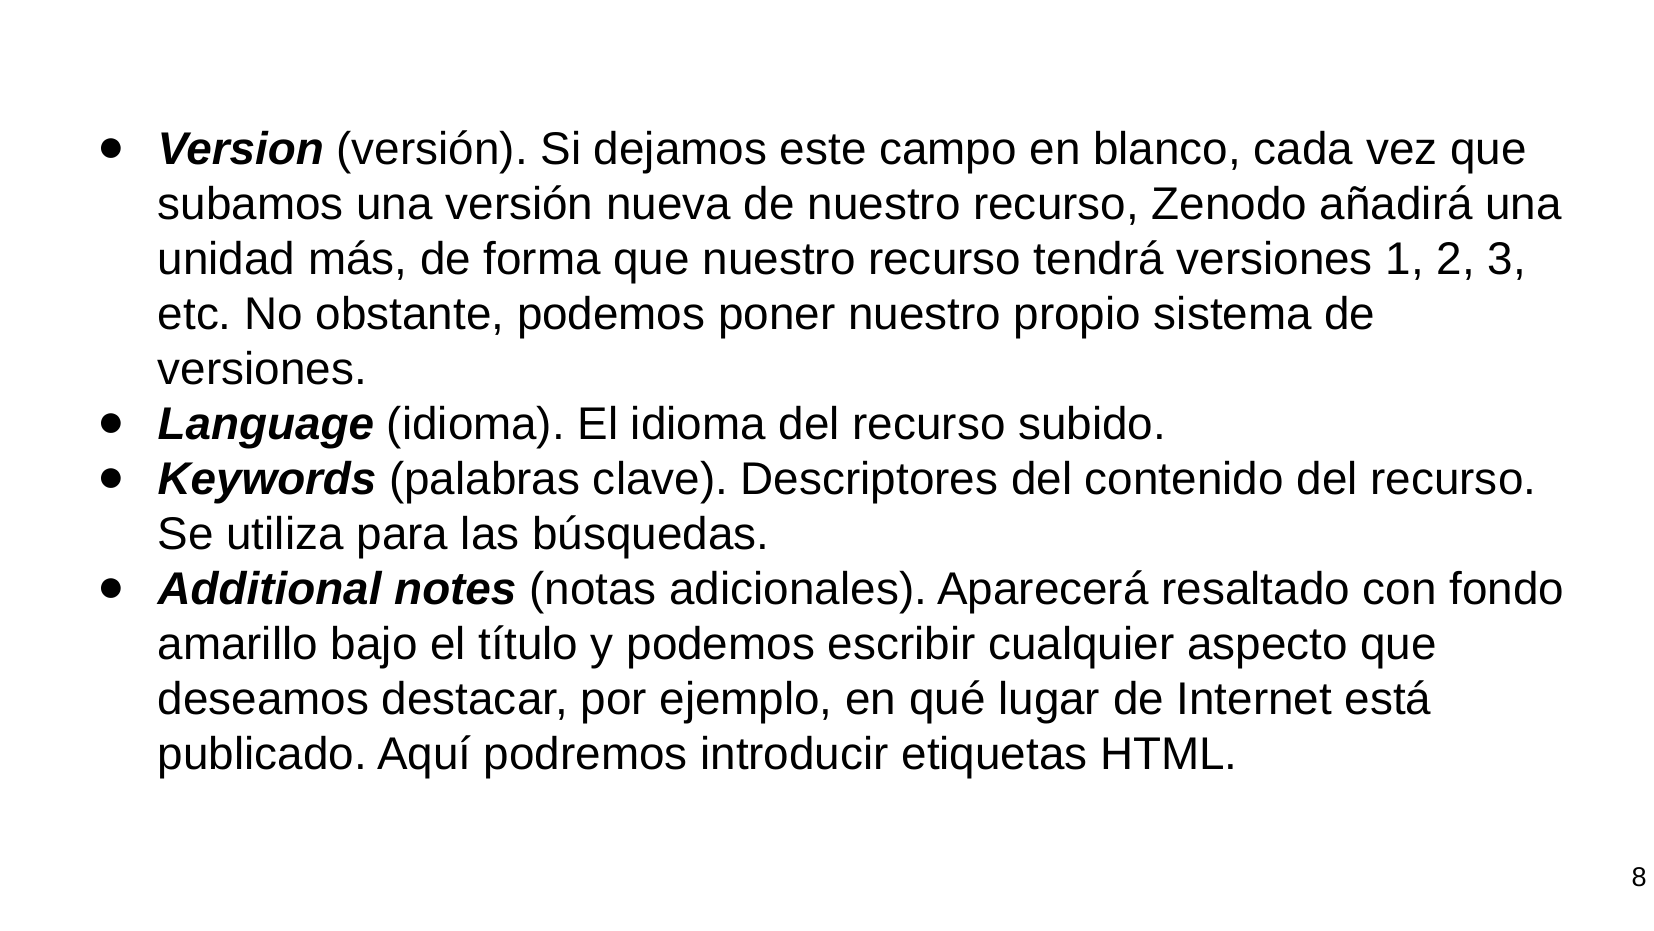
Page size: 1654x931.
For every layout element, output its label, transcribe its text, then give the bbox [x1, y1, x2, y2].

slide_number <number> [1547, 859, 1647, 931]
text_box Version (versión). Si dejamos este campo en blanco, cada vez que subamos una versión nueva de nuestro recurso, Zenodo añadirá una unidad más, de forma que nuestro recurso tendrá versiones 1, 2, 3, etc. No obstante, podemos poner nuestro propio sistema de versiones. Language (idioma). El idioma del recurso subido. Keywords (palabras clave). Descriptores del contenido del recurso. Se utiliza para las búsquedas. Additional notes (notas adicionales). Aparecerá resaltado con fondo amarillo bajo el título y podemos escribir cualquier aspecto que deseamos destacar, por ejemplo, en qué lugar de Internet está publicado. Aquí podremos introducir etiquetas HTML. [82, 118, 1571, 779]
